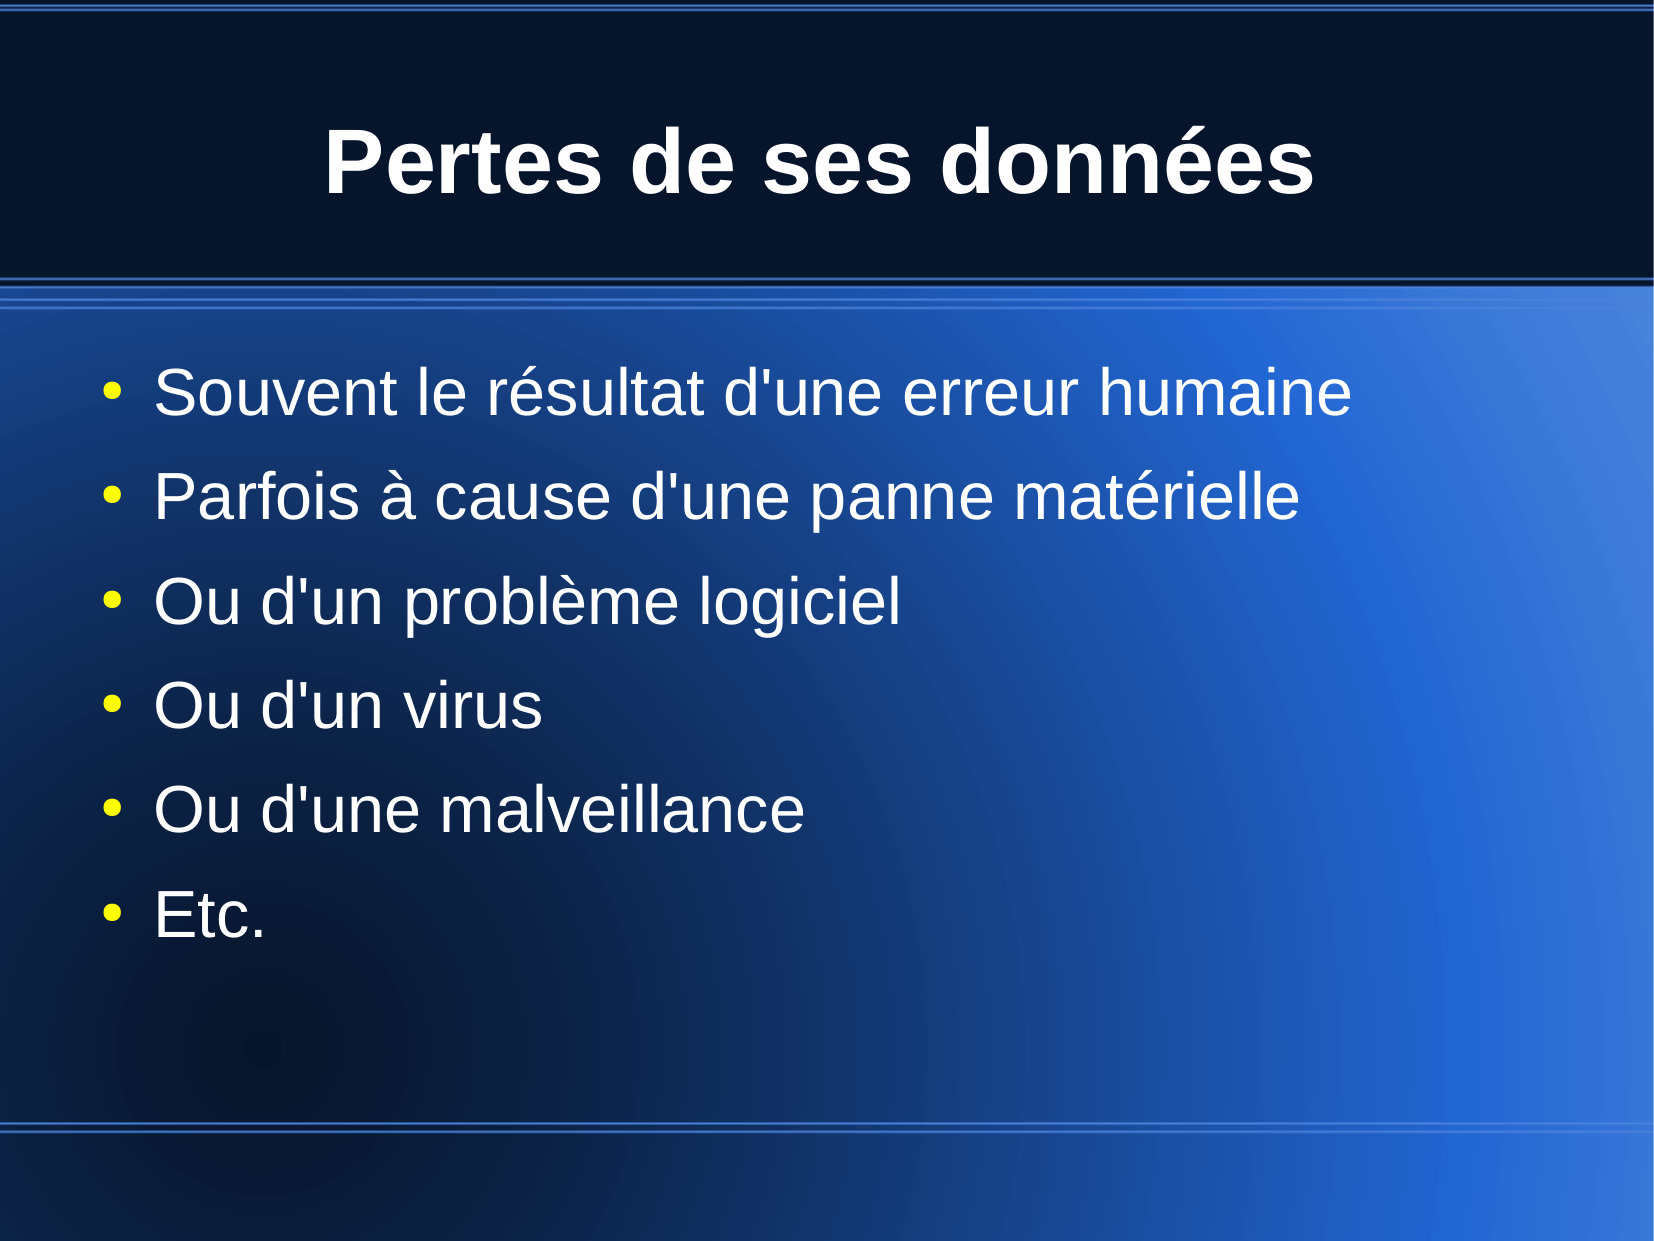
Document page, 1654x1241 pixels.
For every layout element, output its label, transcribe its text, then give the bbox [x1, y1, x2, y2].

title Pertes de ses données [76, 58, 1565, 266]
list Souvent le résultat d'une erreur humaine Parfois à cause d'une panne matérielle Ou d'un problème logiciel Ou d'un virus Ou d'une malveillance Etc. [82, 355, 1571, 1174]
picture [0, 0, 1654, 1241]
